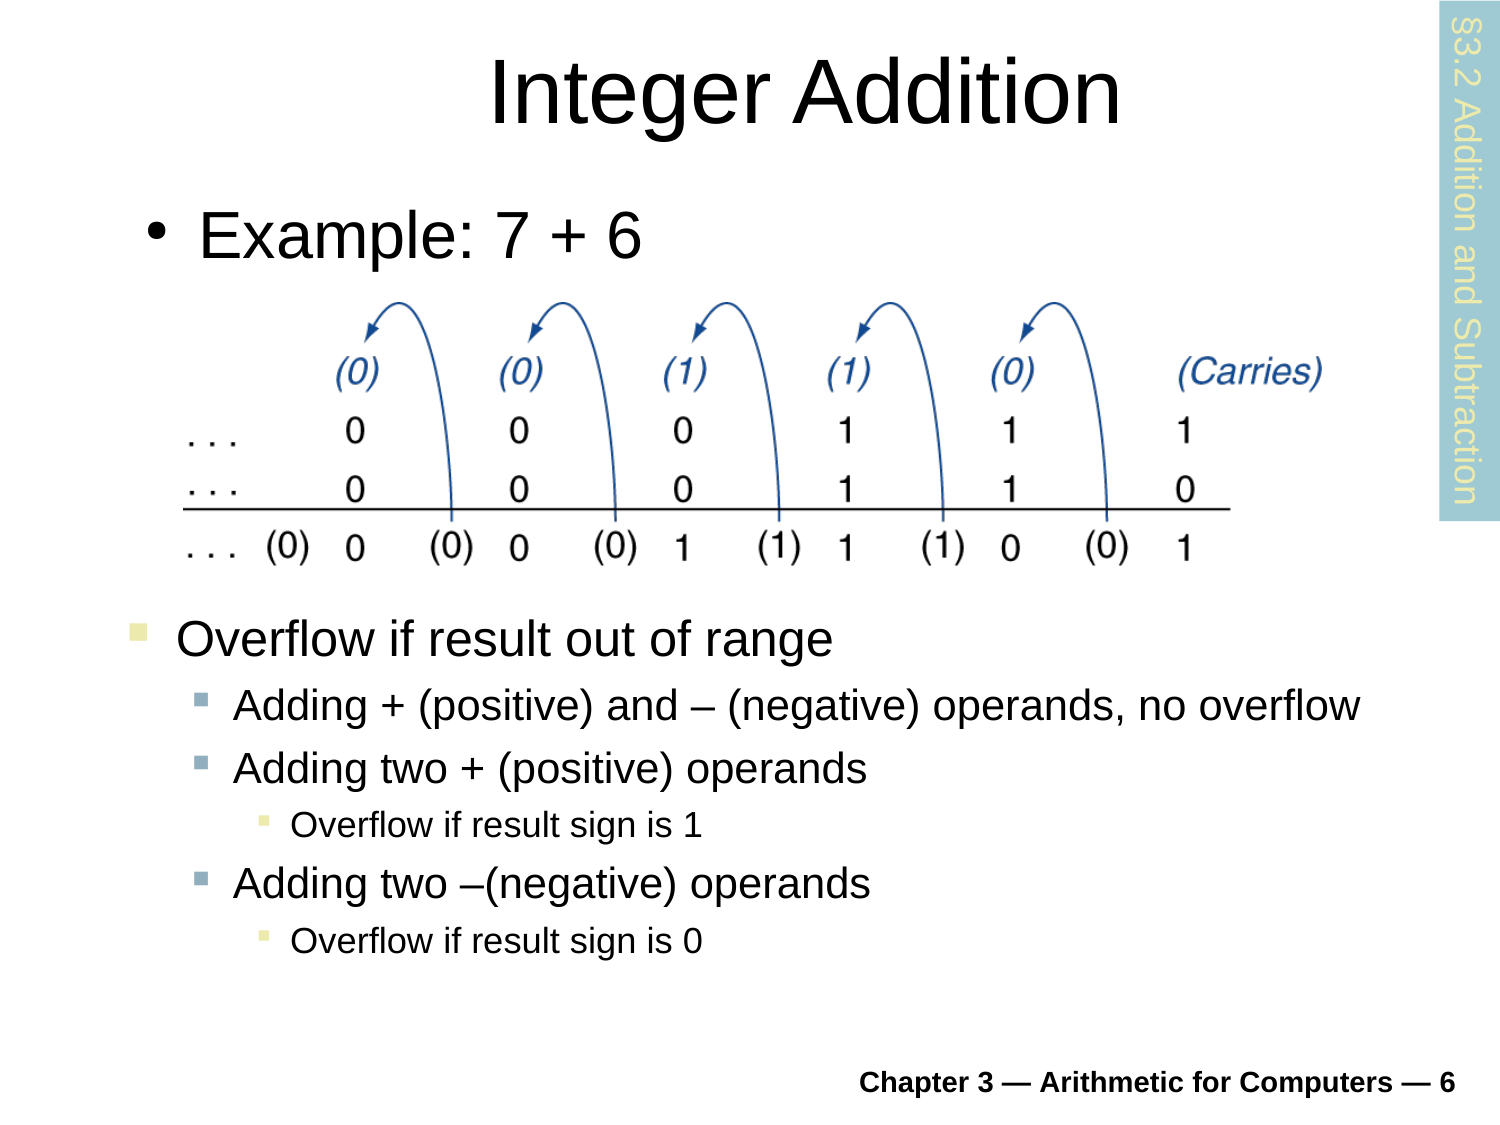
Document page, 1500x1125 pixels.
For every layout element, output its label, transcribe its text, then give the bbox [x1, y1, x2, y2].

picture [183, 302, 1322, 569]
text_box Overflow if result out of range Adding + (positive) and – (negative) operands, no overflow Adding two + (positive) operands Overflow if result sign is 1 Adding two –(negative) operands Overflow if result sign is 0 [112, 597, 1388, 1024]
text_box §3.2 Addition and Subtraction [1439, 0, 1500, 522]
text_box Chapter 3 — Arithmetic for Computers — <number> [277, 1046, 1471, 1106]
title Integer Addition [112, 23, 1439, 149]
list Example: 7 + 6 [112, 184, 1439, 296]
